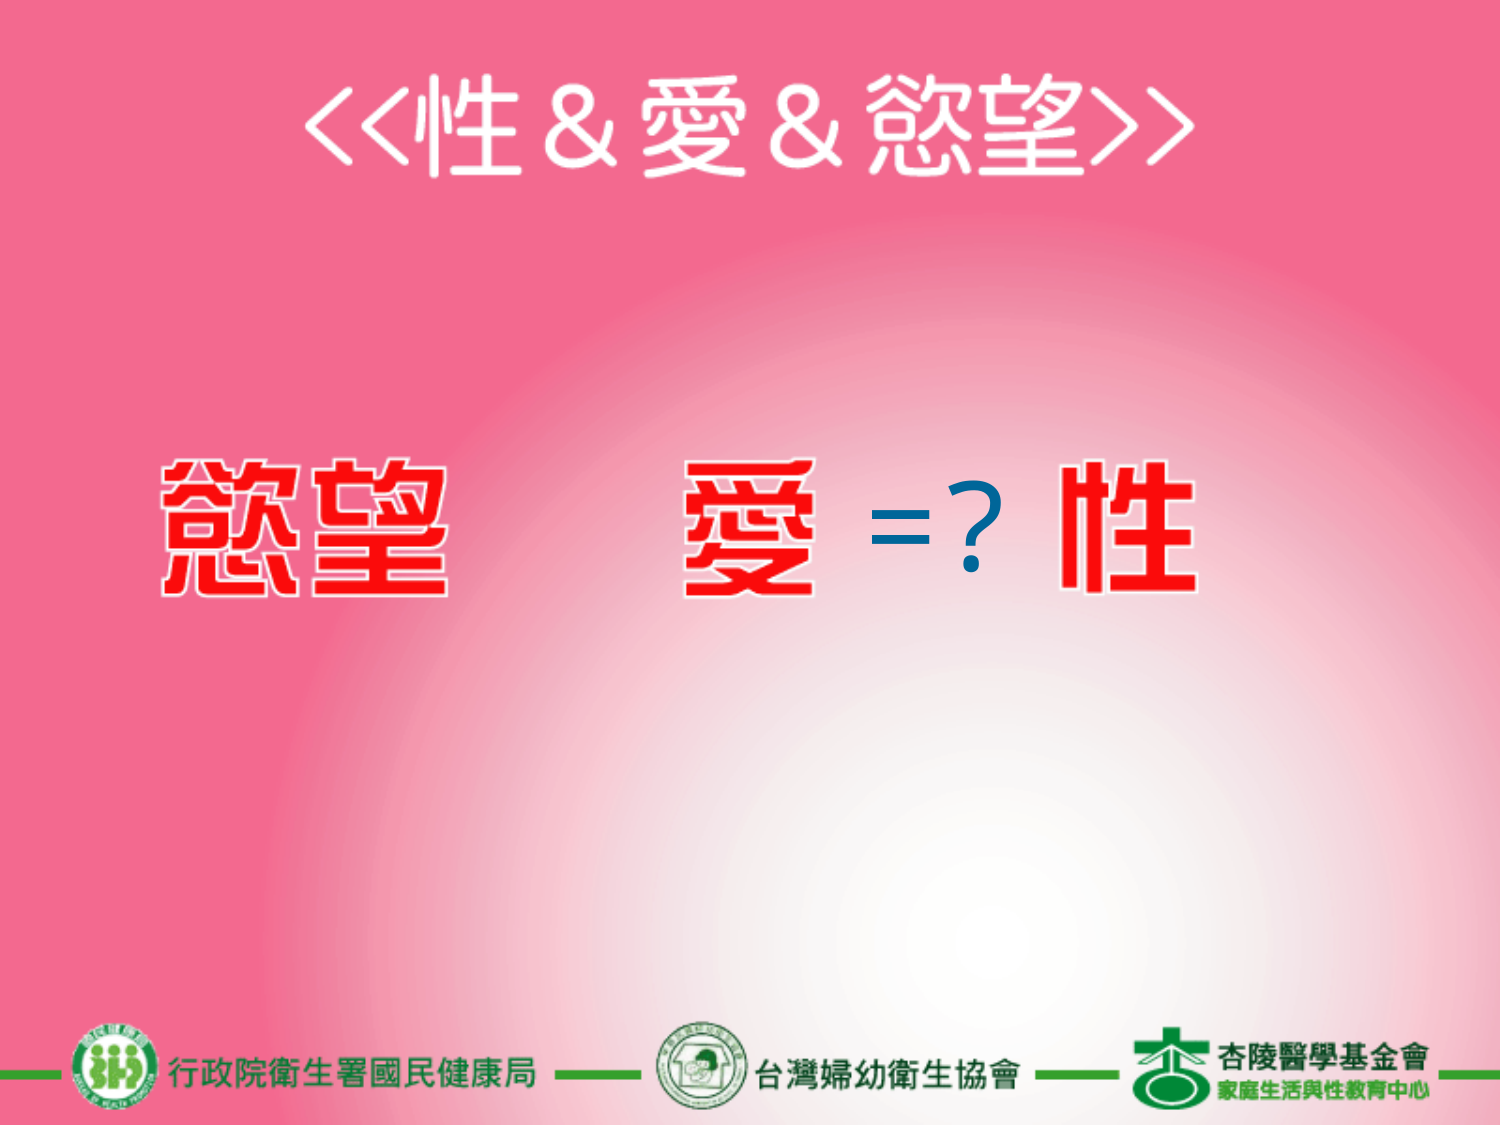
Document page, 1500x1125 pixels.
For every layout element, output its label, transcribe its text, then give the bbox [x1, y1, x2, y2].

text_box =? [820, 444, 1058, 598]
picture [0, 0, 1500, 1125]
